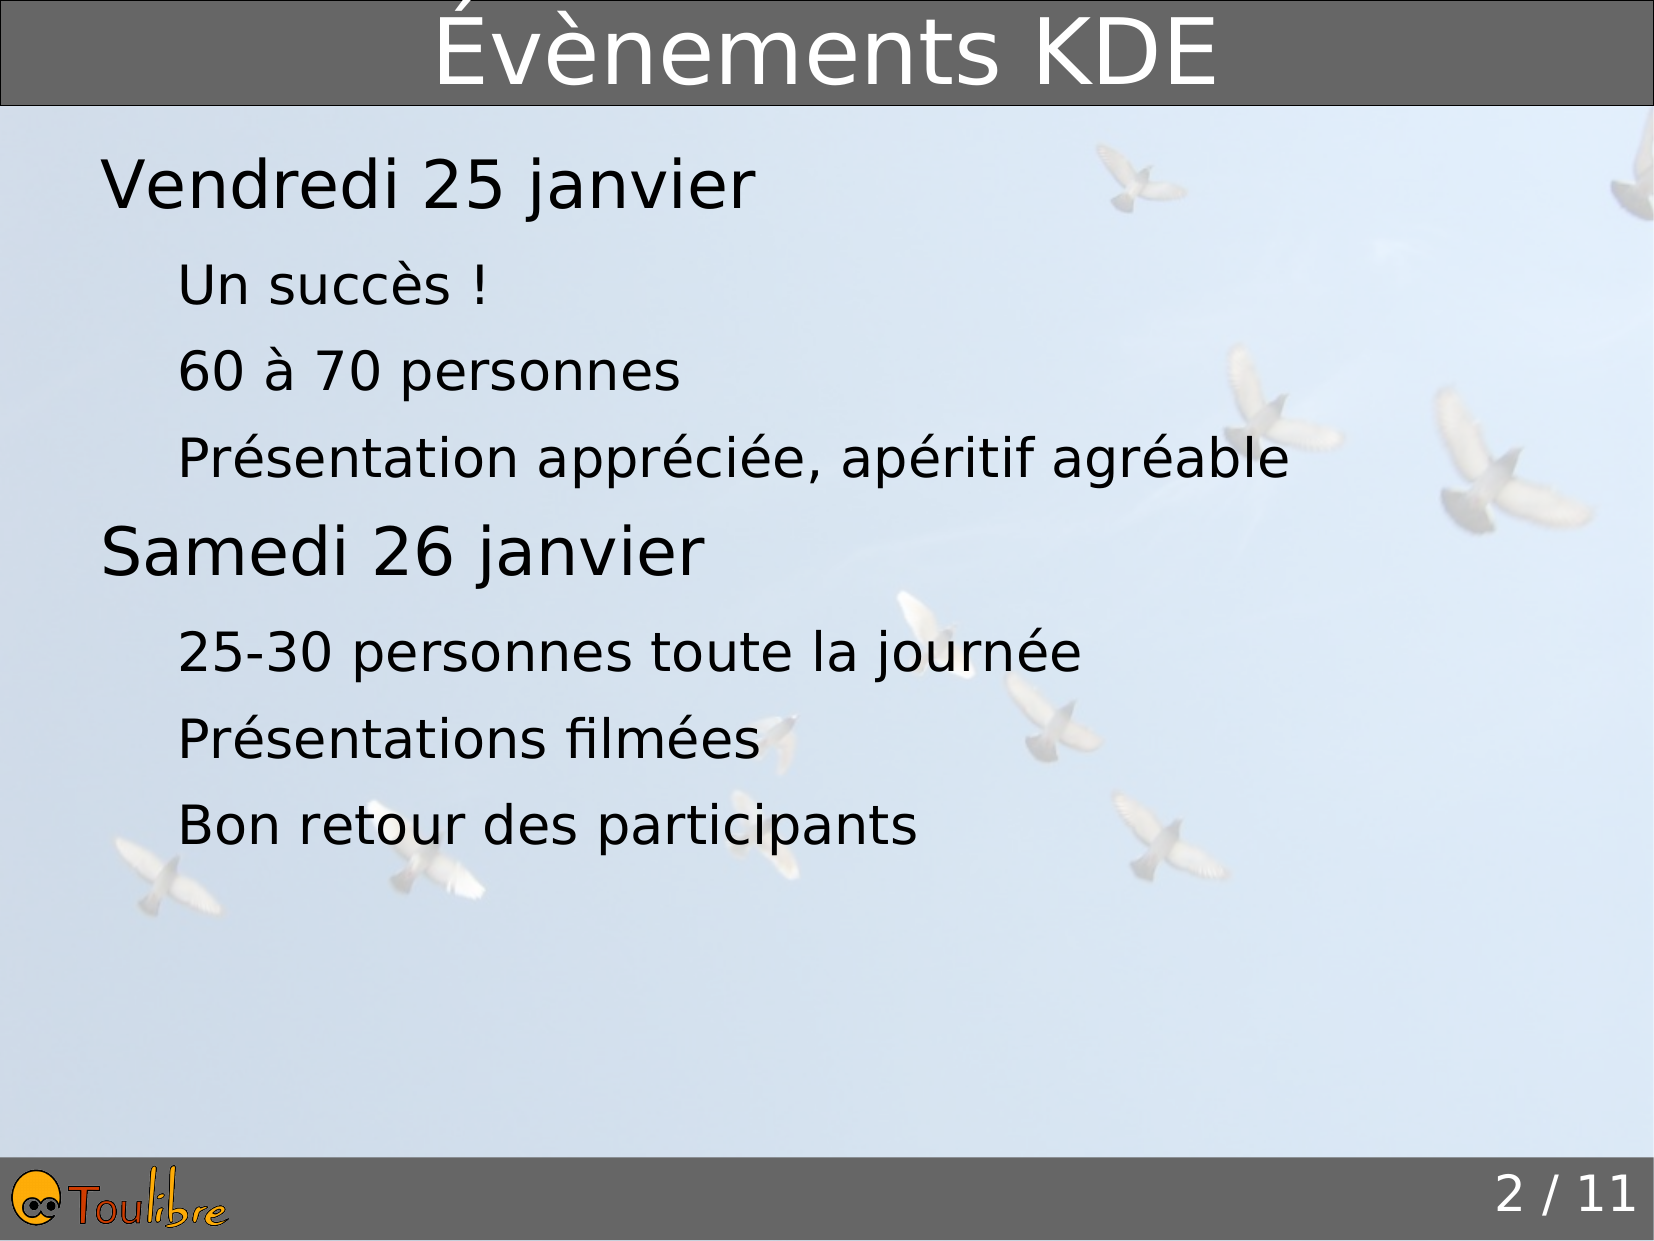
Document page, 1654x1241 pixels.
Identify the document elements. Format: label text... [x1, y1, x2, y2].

picture [11, 1165, 229, 1228]
list Vendredi 25 janvier Un succès ! 60 à 70 personnes Présentation appréciée, apéritif agréable Samedi 26 janvier 25-30 personnes toute la journée Présentations filmées Bon retour des participants [82, 146, 1571, 1094]
title Évènements KDE [0, 0, 1654, 107]
